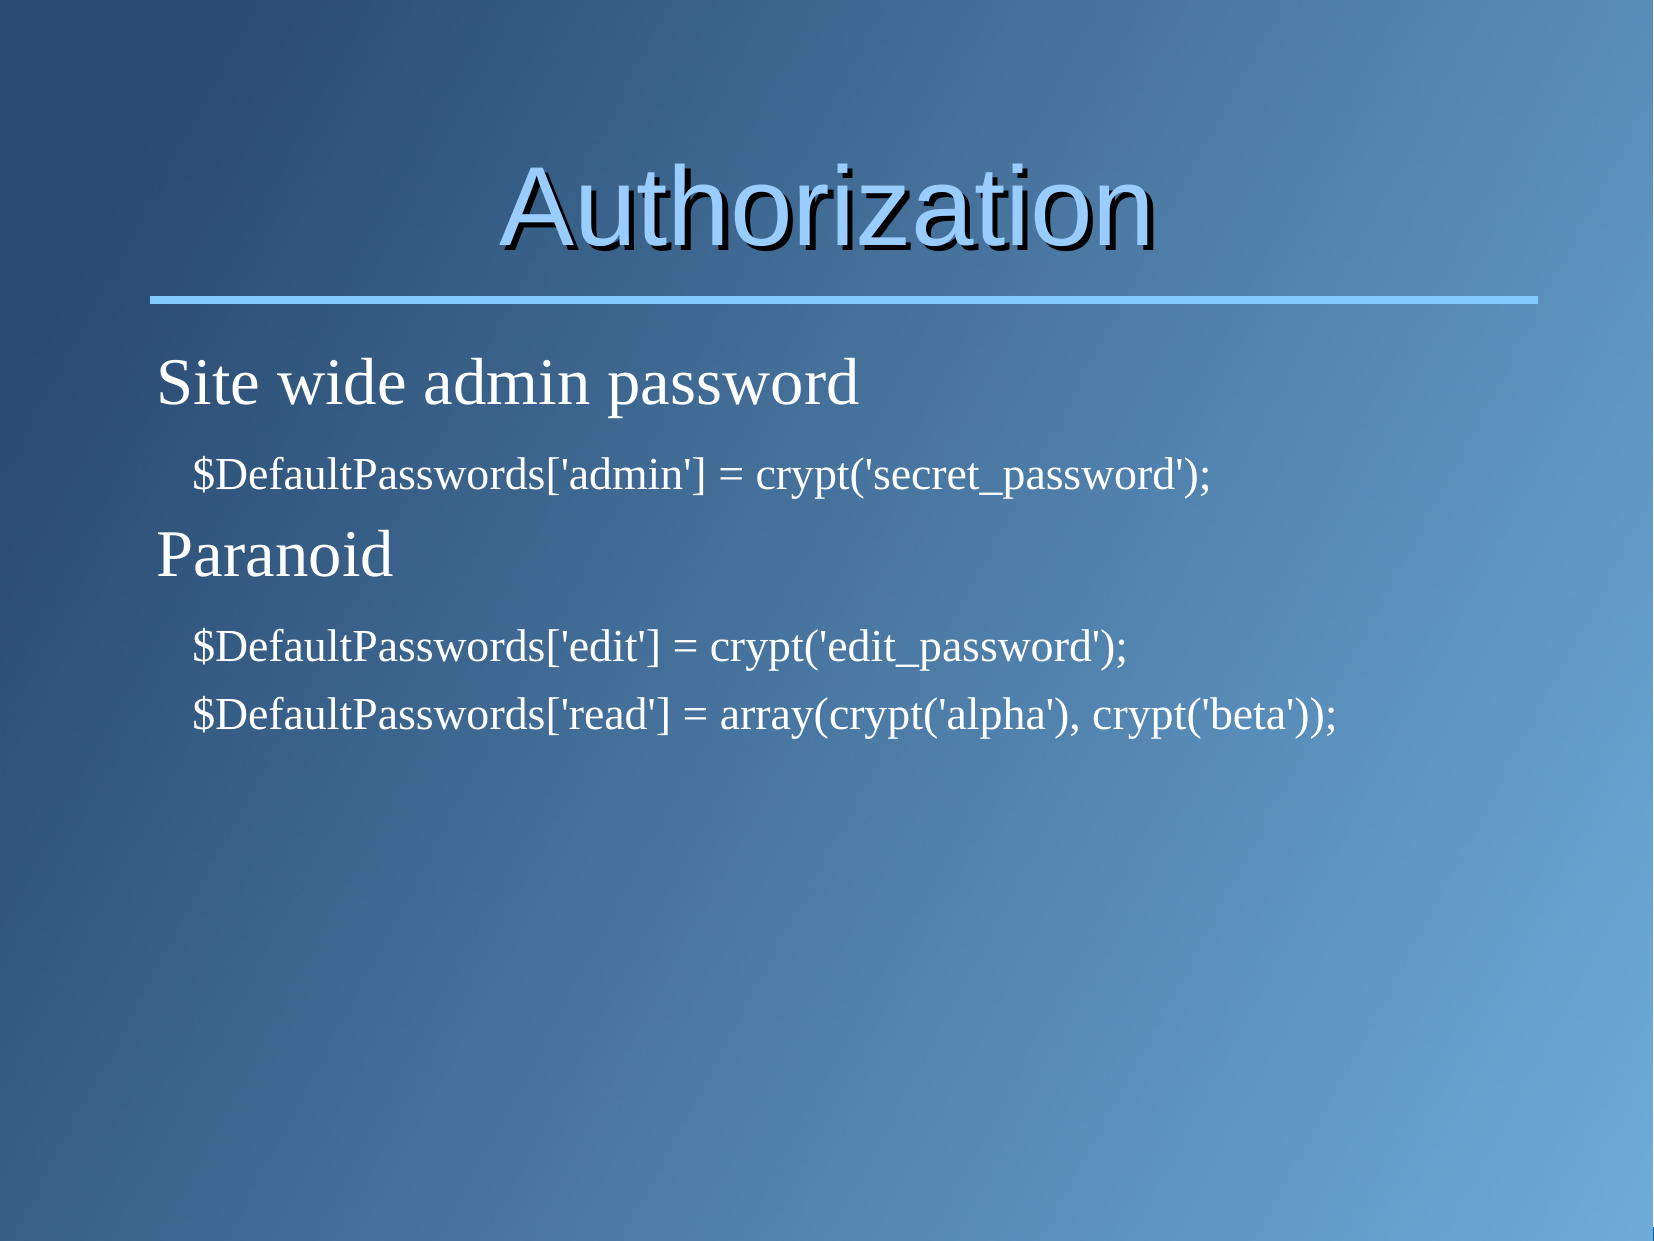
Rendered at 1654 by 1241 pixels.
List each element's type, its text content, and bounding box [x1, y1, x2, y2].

list Site wide admin password $DefaultPasswords['admin'] = crypt('secret_password'); Paranoid $DefaultPasswords['edit'] = crypt('edit_password'); $DefaultPasswords['read'] = array(crypt('alpha'), crypt('beta')); [121, 344, 1533, 1127]
title Authorization [121, 102, 1533, 311]
picture [0, 0, 1653, 1241]
